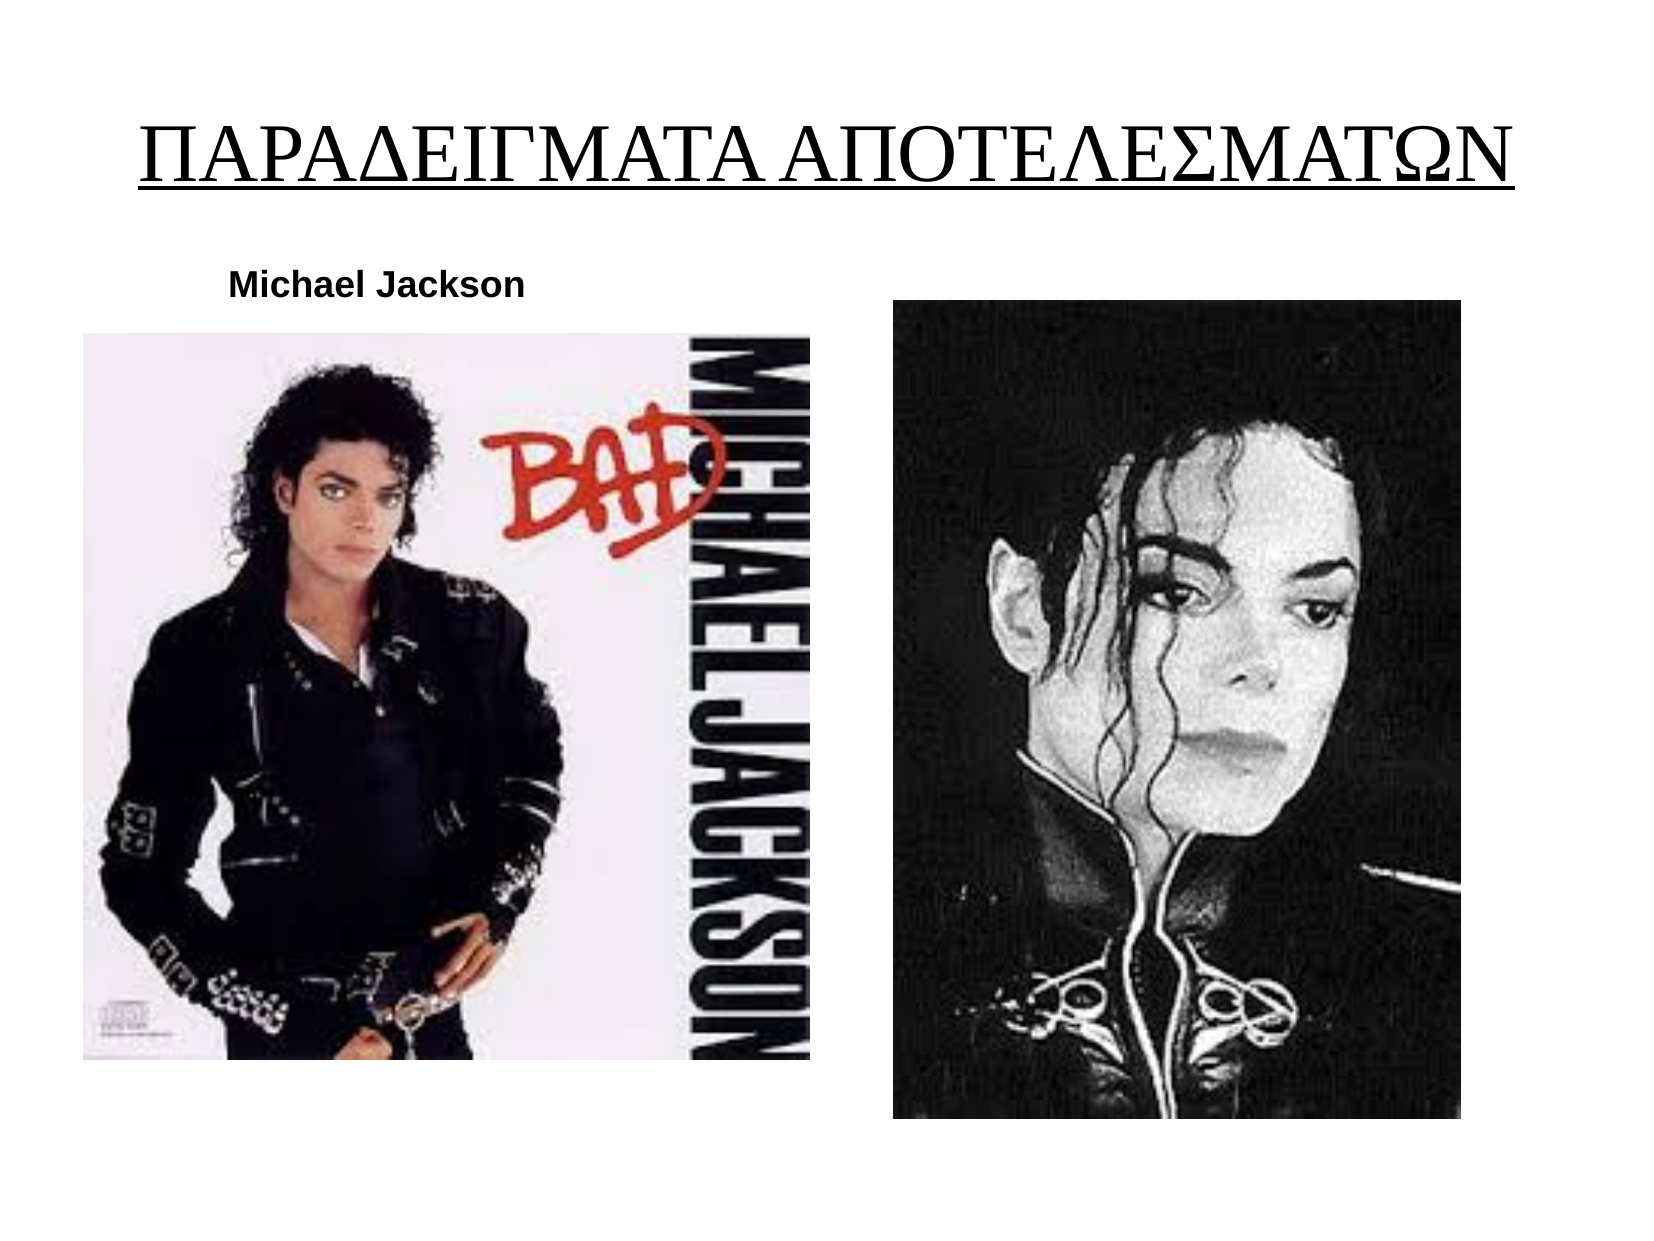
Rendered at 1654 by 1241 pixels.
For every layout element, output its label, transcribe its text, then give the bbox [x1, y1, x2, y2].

picture [893, 300, 1461, 1119]
text_box Michael Jackson [213, 256, 680, 315]
title ΠΑΡΑΔΕΙΓΜΑΤΑ ΑΠΟΤΕΛΕΣΜΑΤΩΝ [82, 49, 1571, 257]
picture [83, 333, 810, 1060]
